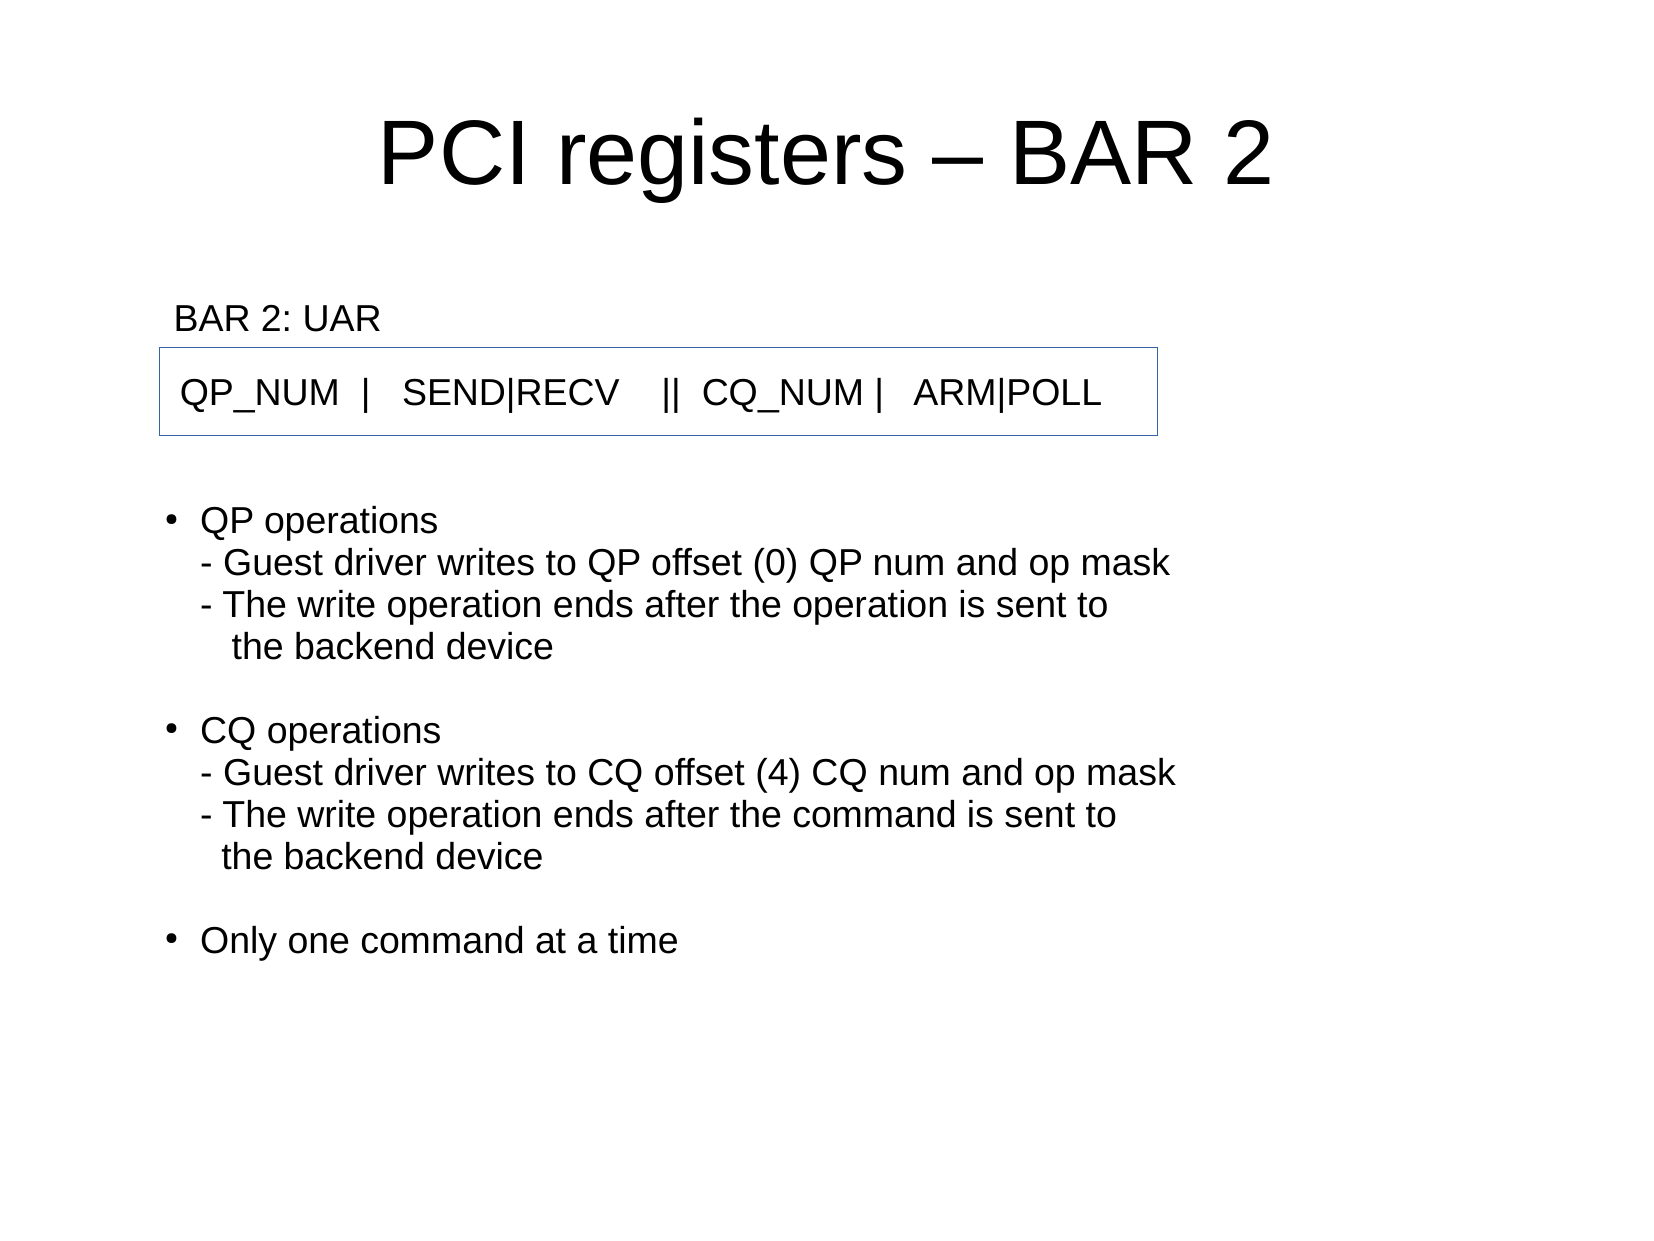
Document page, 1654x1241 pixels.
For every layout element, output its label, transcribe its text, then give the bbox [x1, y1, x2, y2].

text_box BAR 2: UAR [158, 289, 413, 347]
title PCI registers – BAR 2 [82, 49, 1571, 257]
text_box QP operations - Guest driver writes to QP offset (0) QP num and op mask - The write operation ends after the operation is sent to the backend device CQ operations - Guest driver writes to CQ offset (4) CQ num and op mask - The write operation ends after the command is sent to the backend device Only one command at a time [150, 450, 1426, 969]
text_box QP_NUM | SEND|RECV || CQ_NUM | ARM|POLL [165, 363, 1201, 421]
